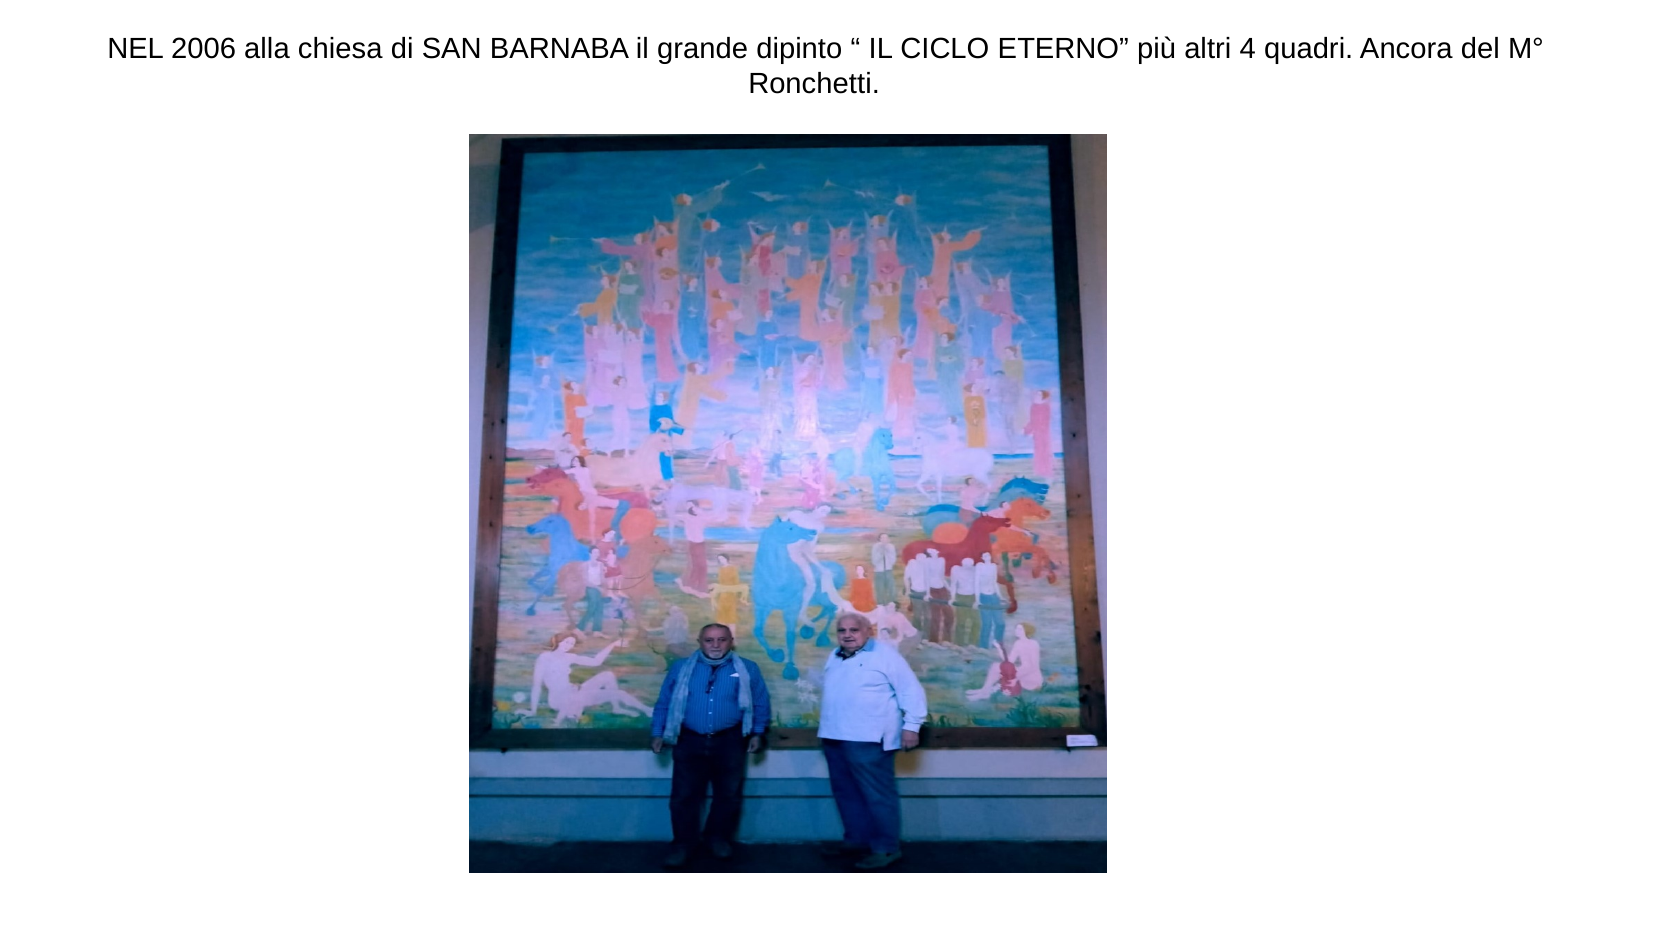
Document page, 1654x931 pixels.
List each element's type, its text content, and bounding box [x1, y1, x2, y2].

picture [469, 134, 1107, 873]
title NEL 2006 alla chiesa di SAN BARNABA il grande dipinto “ IL CICLO ETERNO” più altri 4 quadri. Ancora del M° Ronchetti. [82, 29, 1571, 97]
